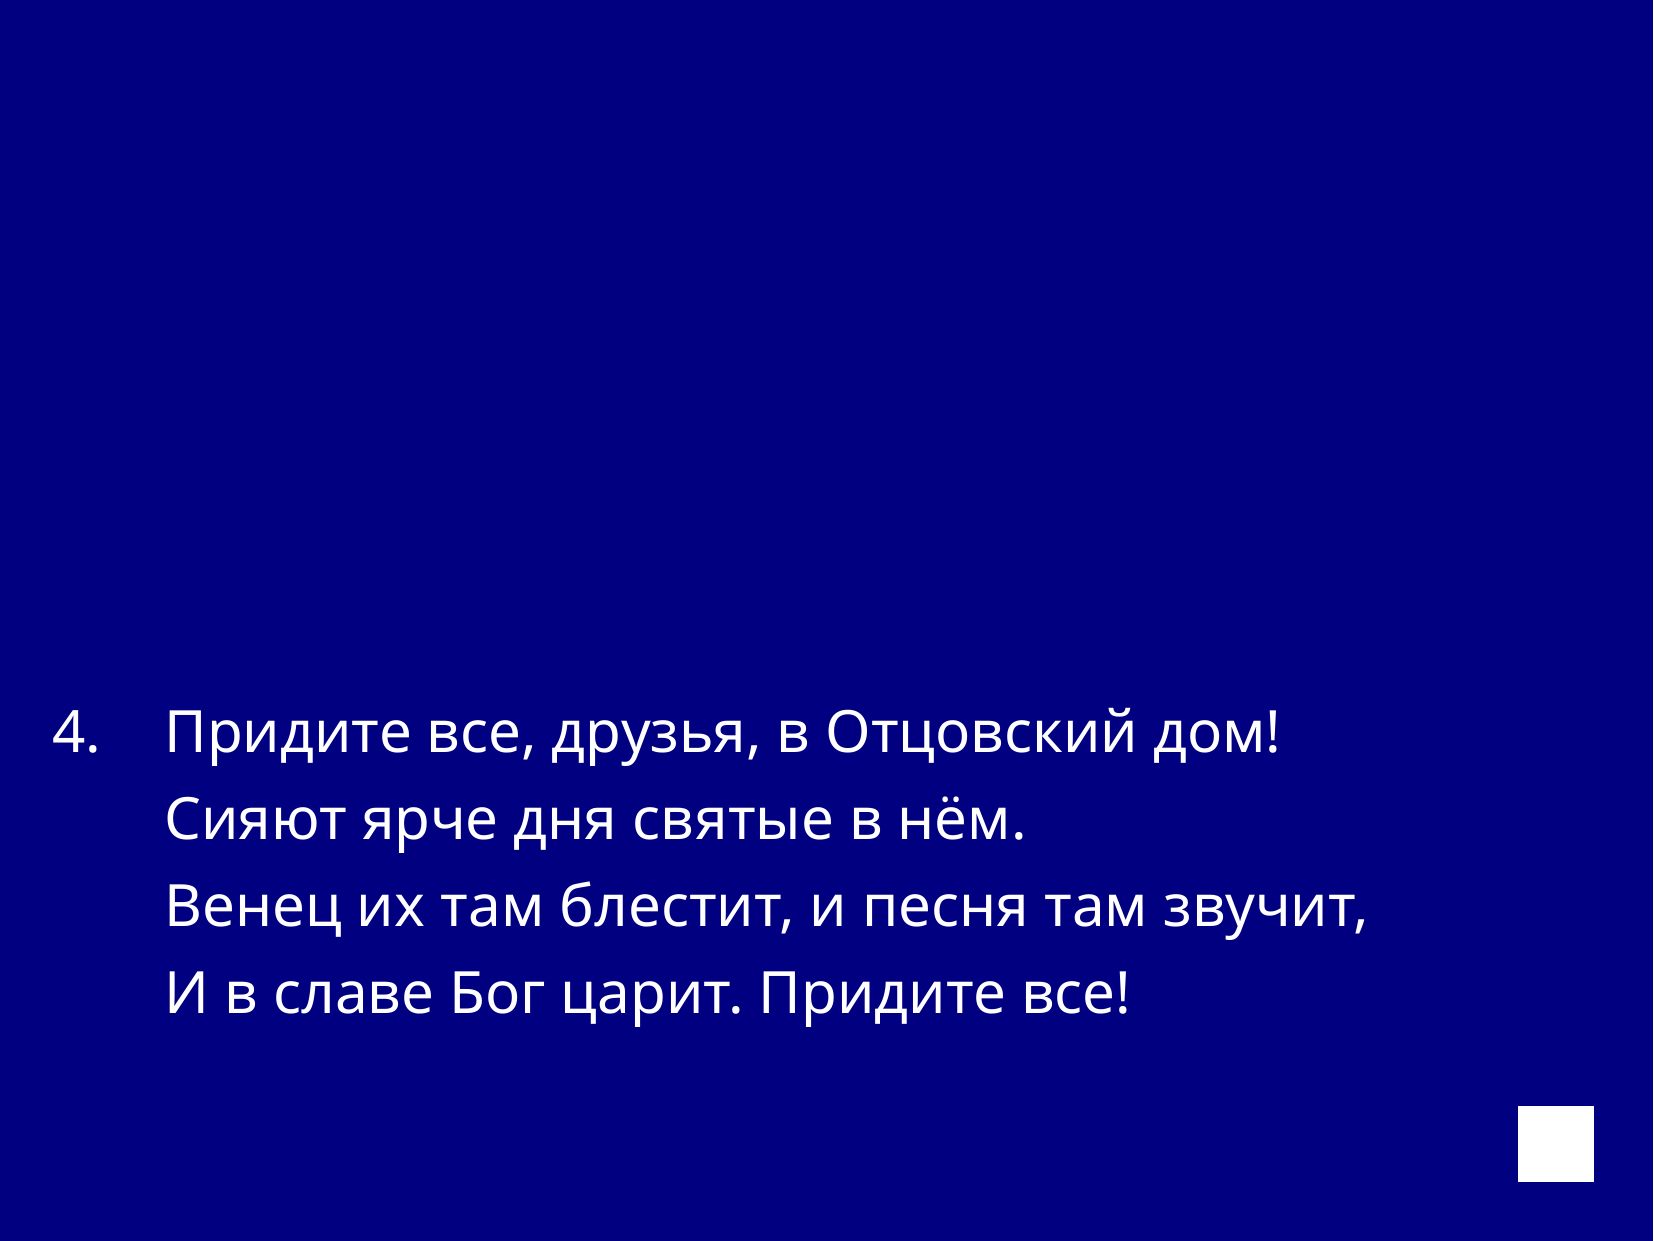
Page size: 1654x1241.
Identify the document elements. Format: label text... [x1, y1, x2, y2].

text_box 4. Придите все, друзья, в Отцовский дом! Сияют ярче дня святые в нём. Венец их там блестит, и песня там звучит, И в славе Бог царит. Придите все! [37, 675, 1576, 1163]
text_box [1518, 1106, 1594, 1182]
